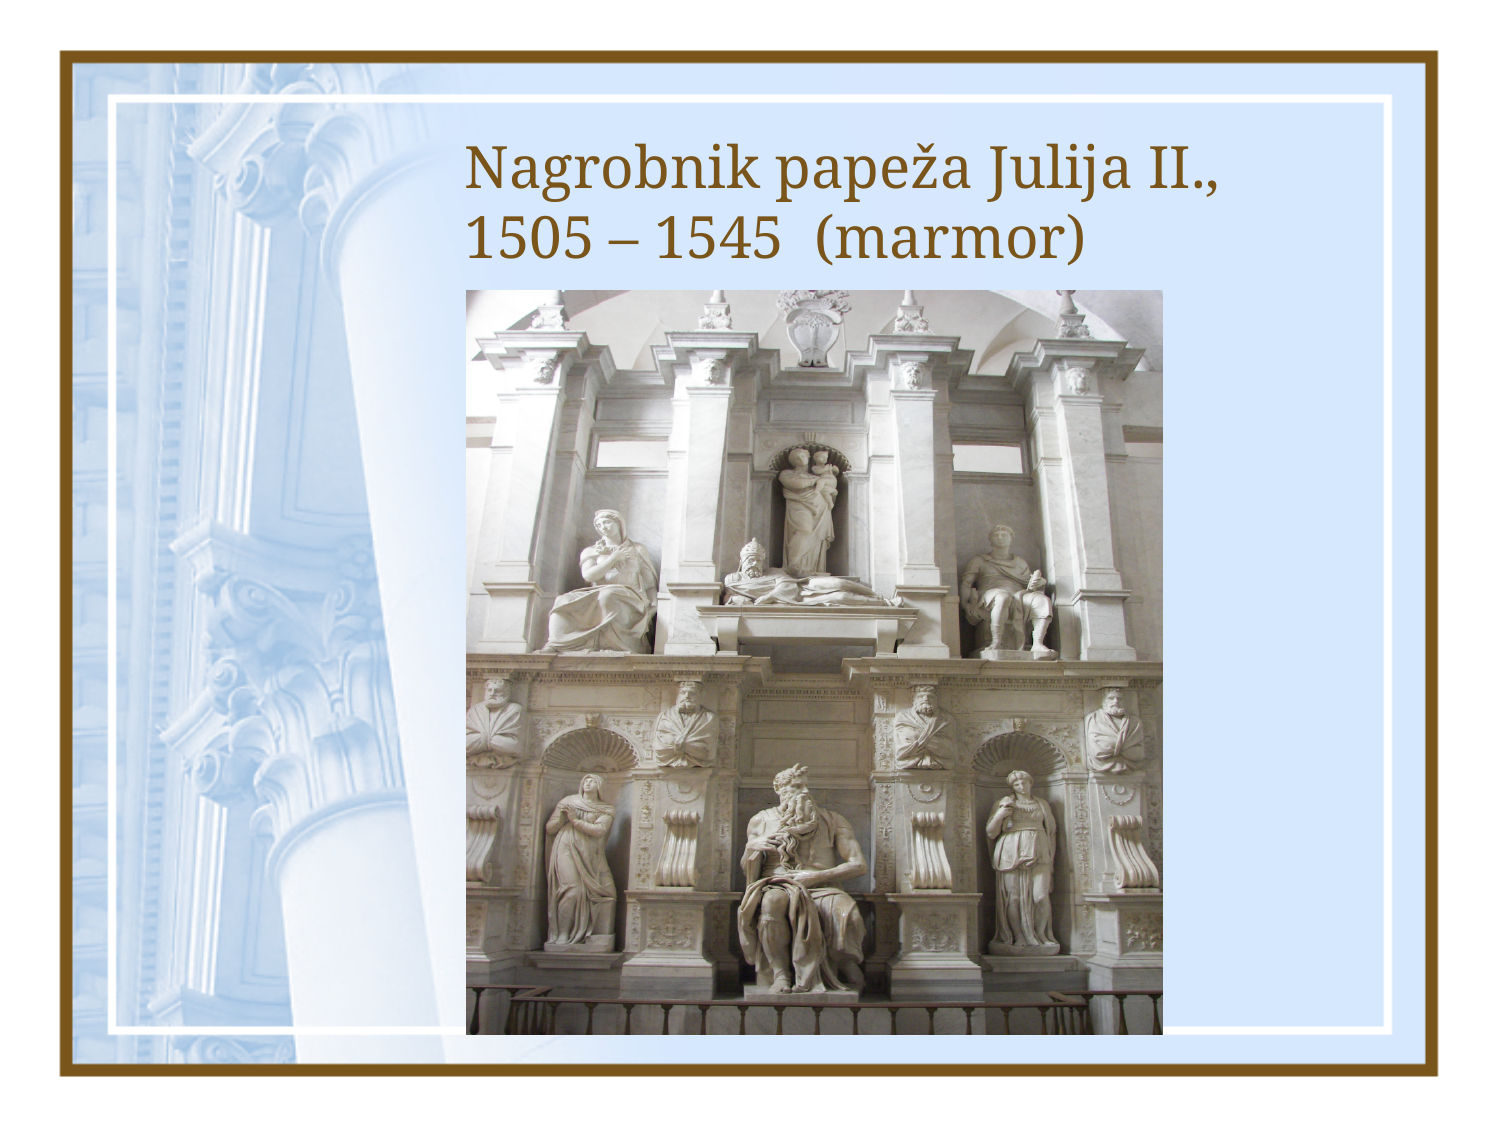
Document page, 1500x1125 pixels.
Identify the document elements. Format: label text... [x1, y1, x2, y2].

title Nagrobnik papeža Julija II., 1505 – 1545 (marmor) [449, 125, 1350, 275]
picture [0, 0, 1500, 1125]
